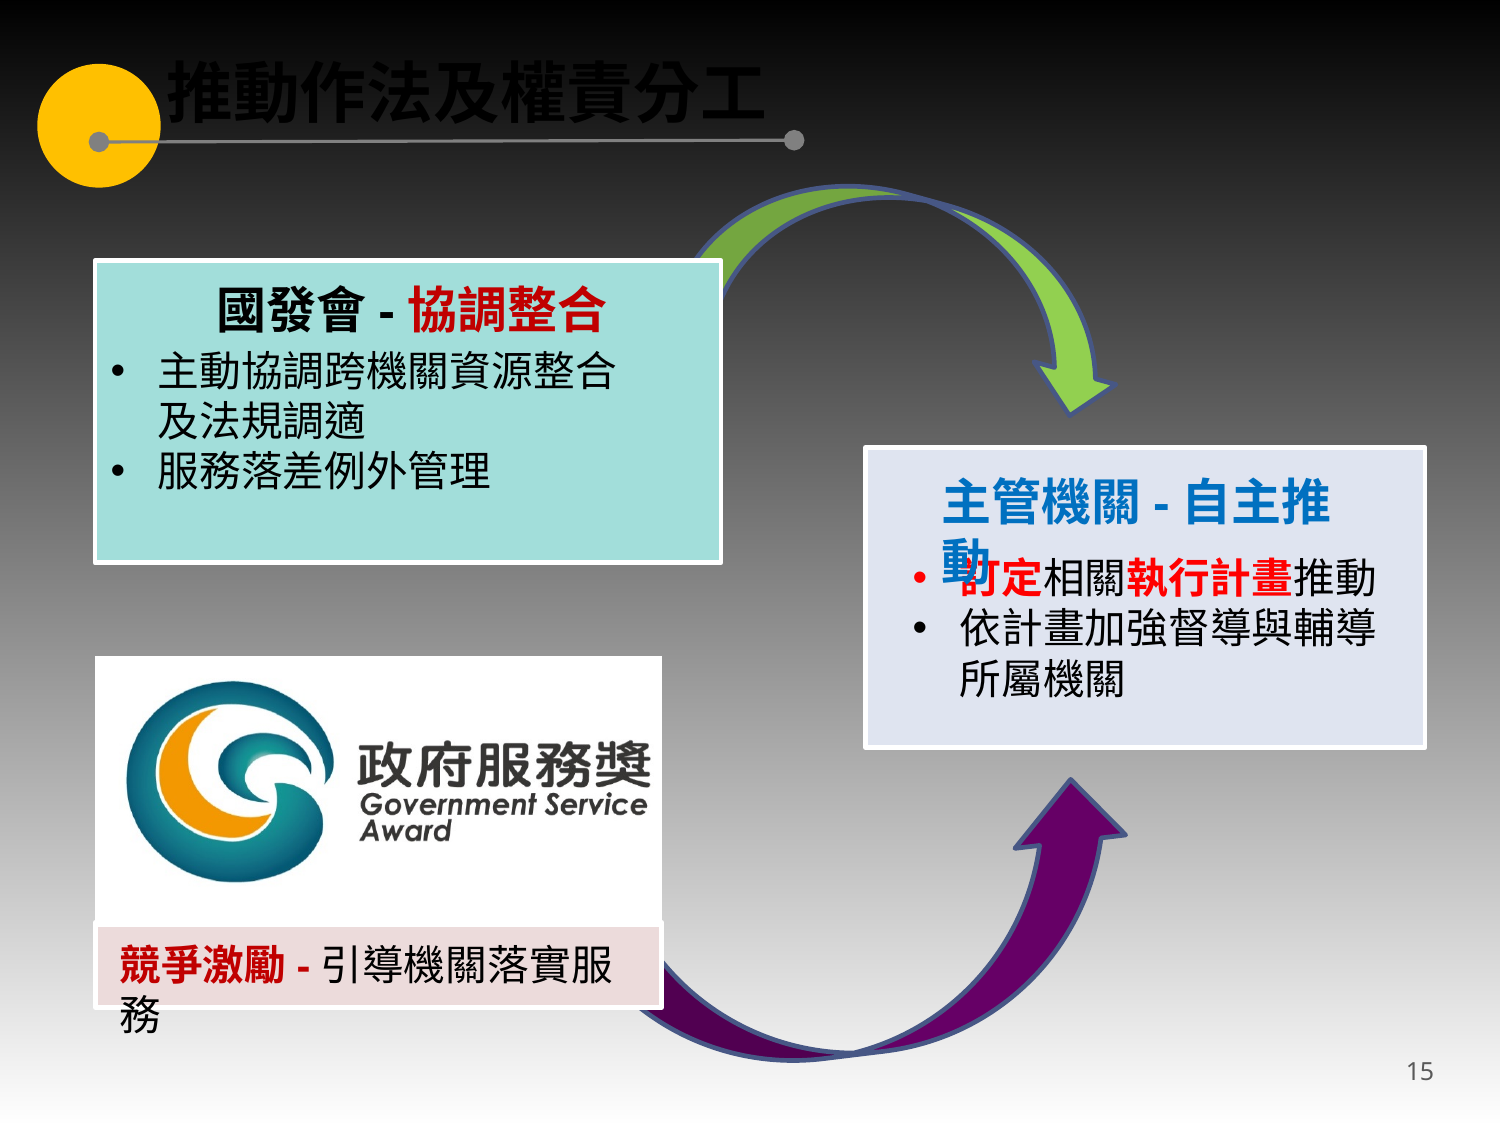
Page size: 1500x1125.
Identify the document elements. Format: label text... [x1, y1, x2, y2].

text_box [94, 186, 1116, 563]
picture [95, 656, 662, 927]
text_box [37, 63, 161, 188]
text_box [95, 927, 662, 1008]
text_box [662, 779, 1126, 1061]
text_box 主管機關-自主推動 [926, 462, 1393, 598]
text_box 國發會-協調整合 [201, 271, 693, 347]
text_box 競爭激勵-引導機關落實服務 [104, 931, 662, 1047]
text_box 訂定相關執行計畫推動 依計畫加強督導與輔導所屬機關 [897, 544, 1393, 710]
text_box 主動協調跨機關資源整合及法規調適 服務落差例外管理 [95, 337, 673, 503]
slide_number <編號> [1401, 1042, 1494, 1103]
text_box 推動作法及權責分工 [166, 50, 884, 131]
text_box [865, 447, 1426, 748]
